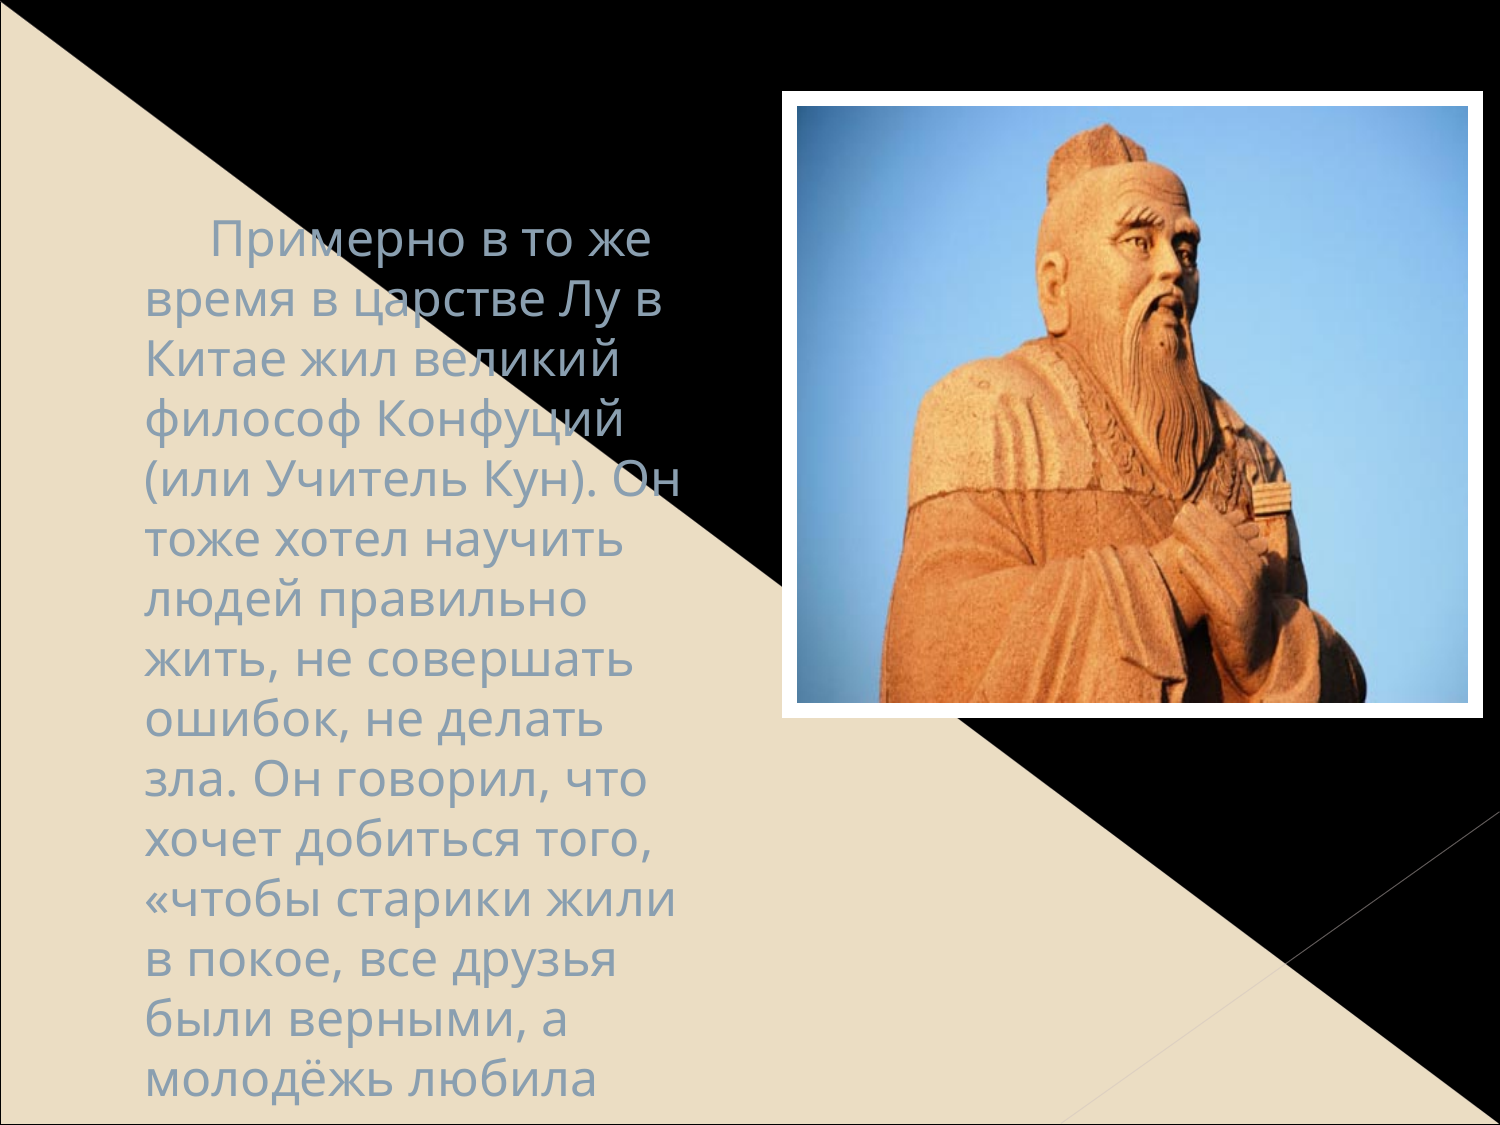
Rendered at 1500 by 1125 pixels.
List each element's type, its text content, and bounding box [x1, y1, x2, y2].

title Примерно в то же время в царстве Лу в Китае жил великий философ Конфуций (или Учитель Кун). Он тоже хотел научить людей правильно жить, не совершать ошибок, не делать зла. Он говорил, что хочет добиться того, «чтобы старики жили в покое, все друзья были верными, а молодёжь любила старших». [50, 199, 704, 1079]
picture [796, 105, 1469, 704]
